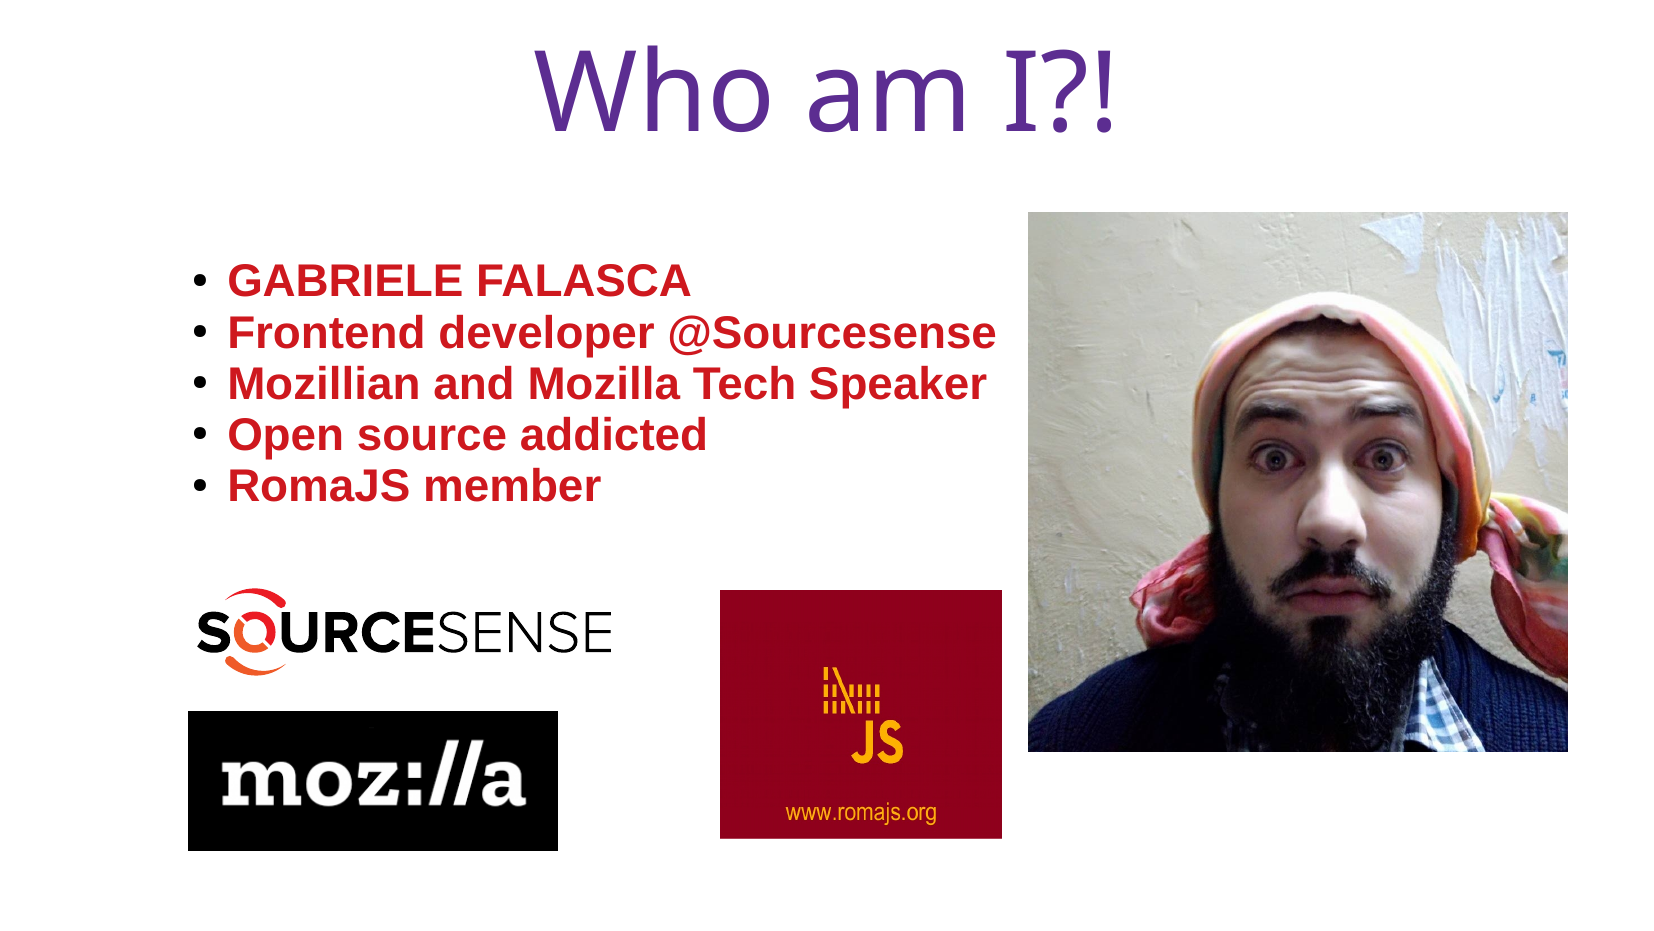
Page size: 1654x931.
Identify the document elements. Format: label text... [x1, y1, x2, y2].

picture [1028, 212, 1568, 752]
picture [196, 587, 615, 686]
text_box GABRIELE FALASCA Frontend developer @Sourcesense Mozillian and Mozilla Tech Speaker Open source addicted RomaJS member [177, 248, 1029, 571]
title Who am I?! [0, 10, 1654, 166]
picture [720, 590, 1002, 839]
picture [188, 711, 558, 851]
